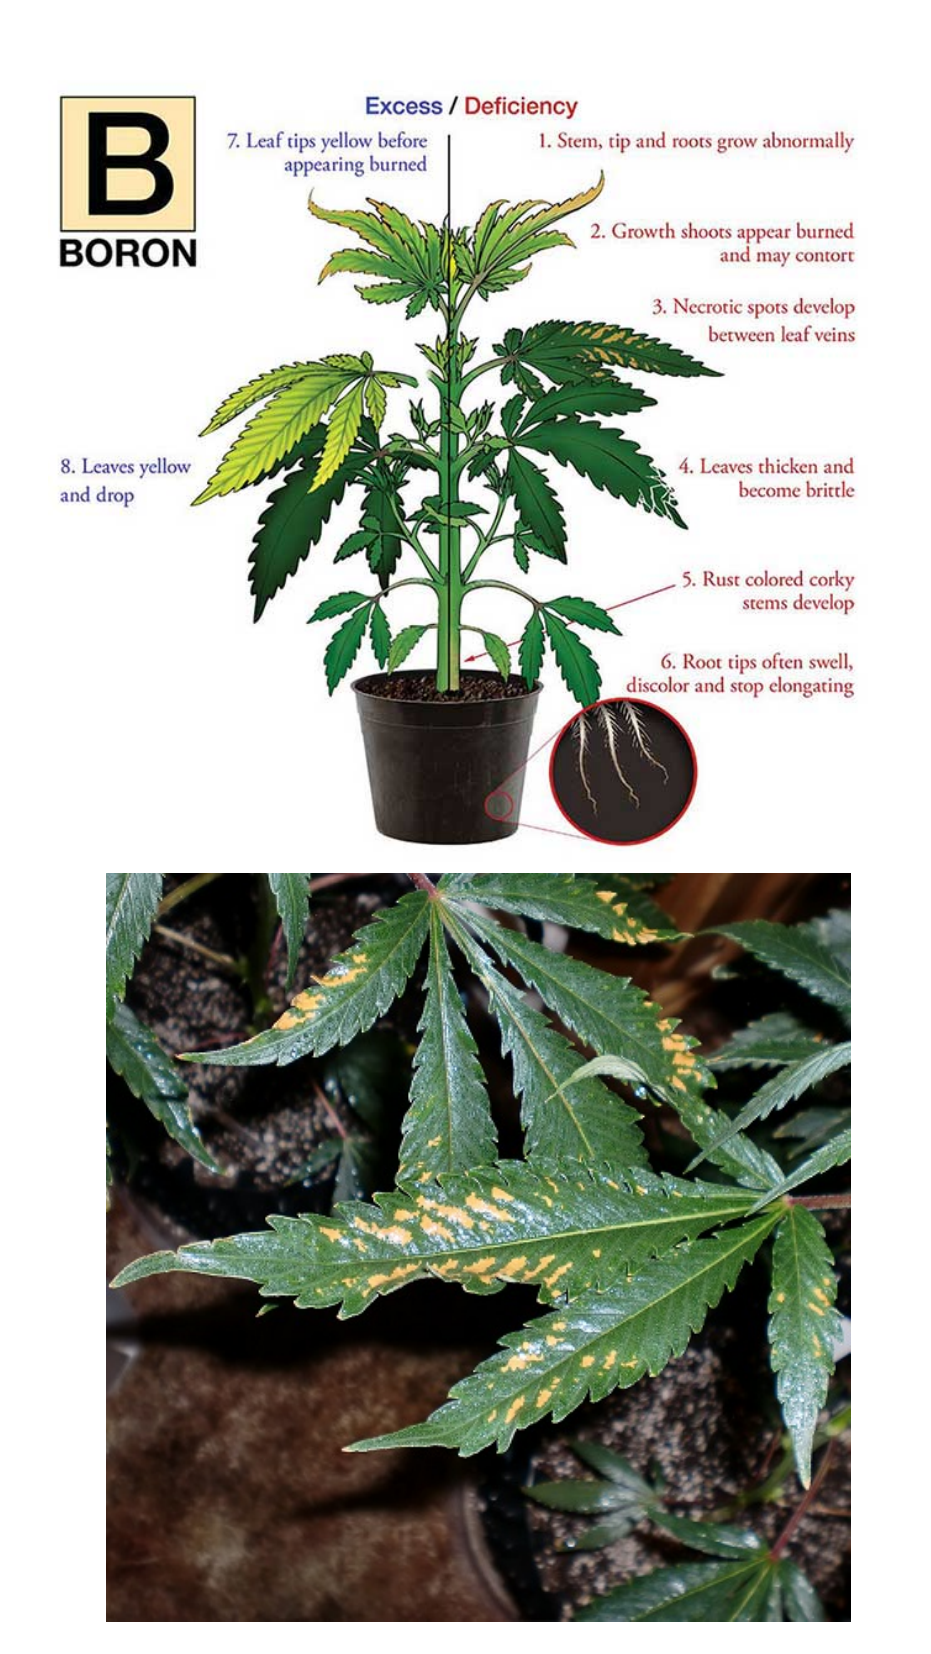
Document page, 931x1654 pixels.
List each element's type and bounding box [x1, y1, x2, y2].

picture [48, 61, 875, 866]
picture [106, 873, 851, 1622]
